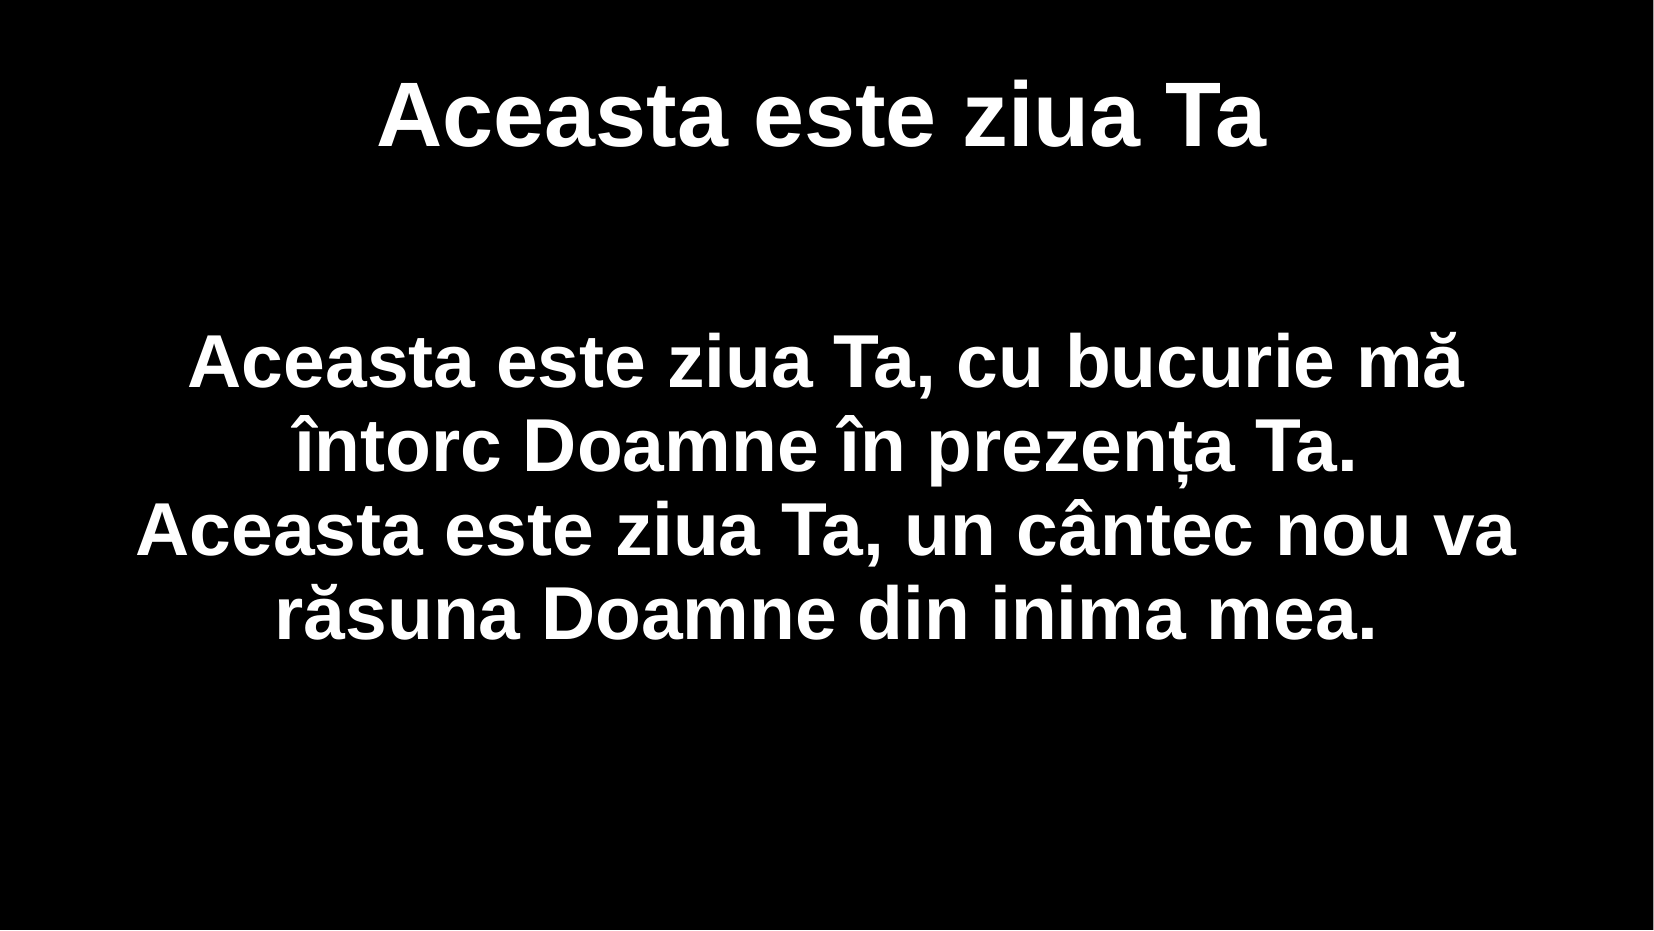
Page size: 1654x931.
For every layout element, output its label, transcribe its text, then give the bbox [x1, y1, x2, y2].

title Aceasta este ziua Ta [82, 37, 1571, 193]
subtitle Aceasta este ziua Ta, cu bucurie mă întorc Doamne în prezența Ta. Aceasta este ziua Ta, un cântec nou va răsuna Doamne din inima mea. [82, 217, 1571, 757]
